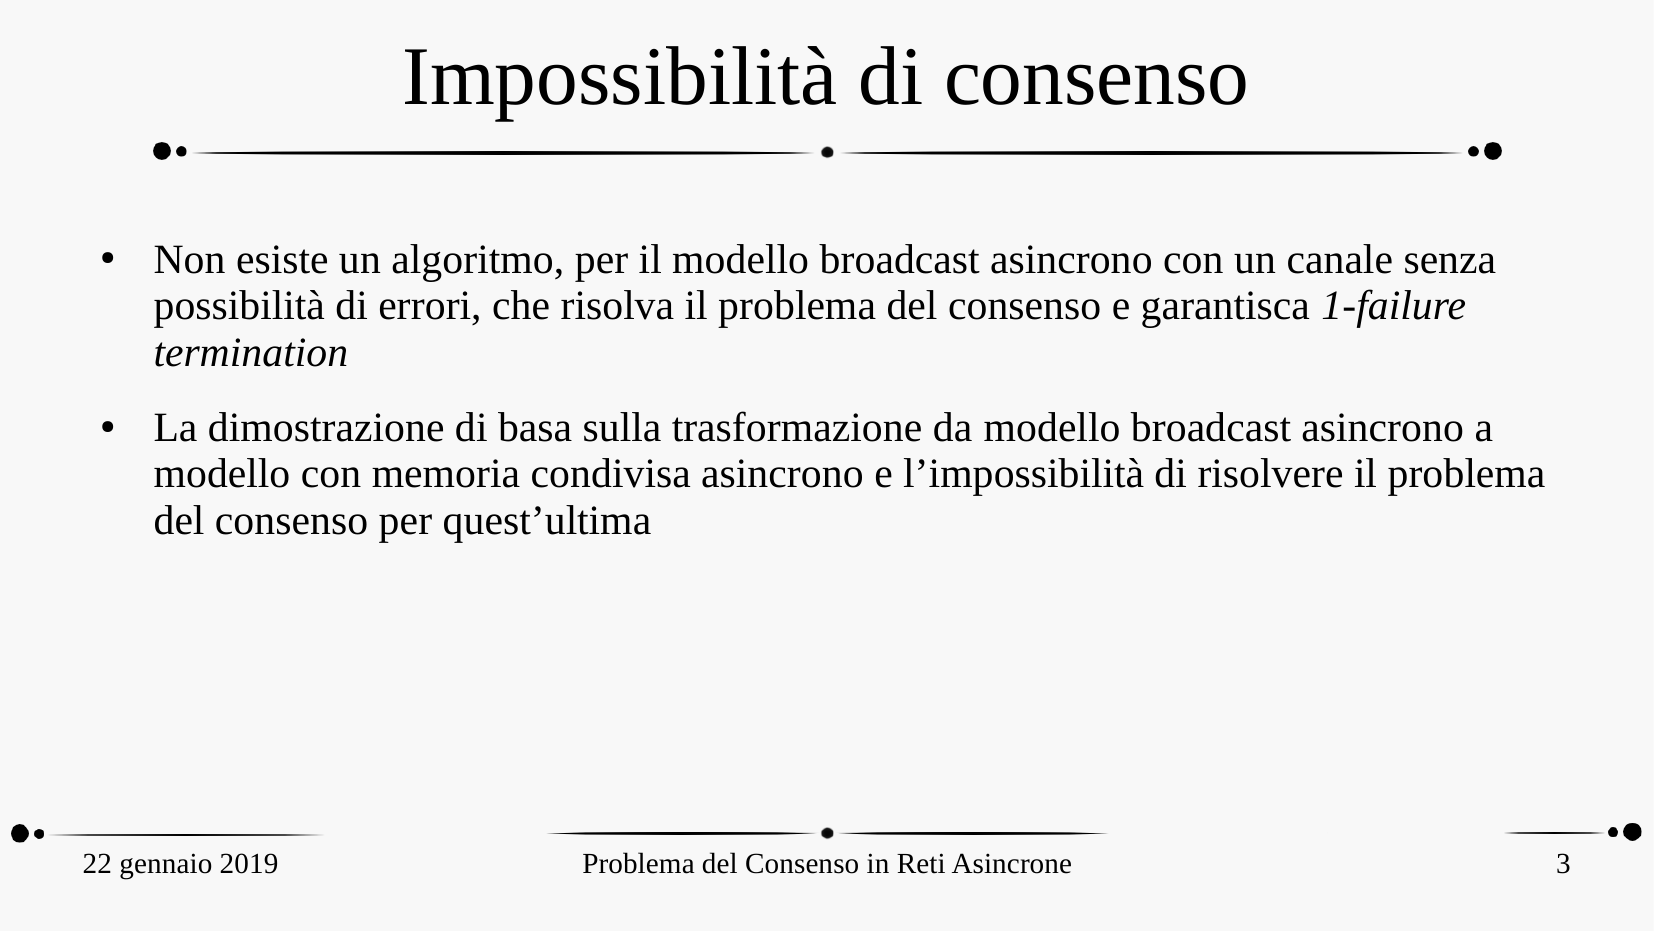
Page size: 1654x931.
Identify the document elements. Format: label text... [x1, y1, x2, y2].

picture [0, 154, 1654, 931]
list Non esiste un algoritmo, per il modello broadcast asincrono con un canale senza possibilità di errori, che risolva il problema del consenso e garantisca 1-failure termination La dimostrazione di basa sulla trasformazione da modello broadcast asincrono a modello con memoria condivisa asincrono e l’impossibilità di risolvere il problema del consenso per quest’ultima [82, 236, 1571, 626]
title Impossibilità di consenso [0, 0, 1654, 154]
